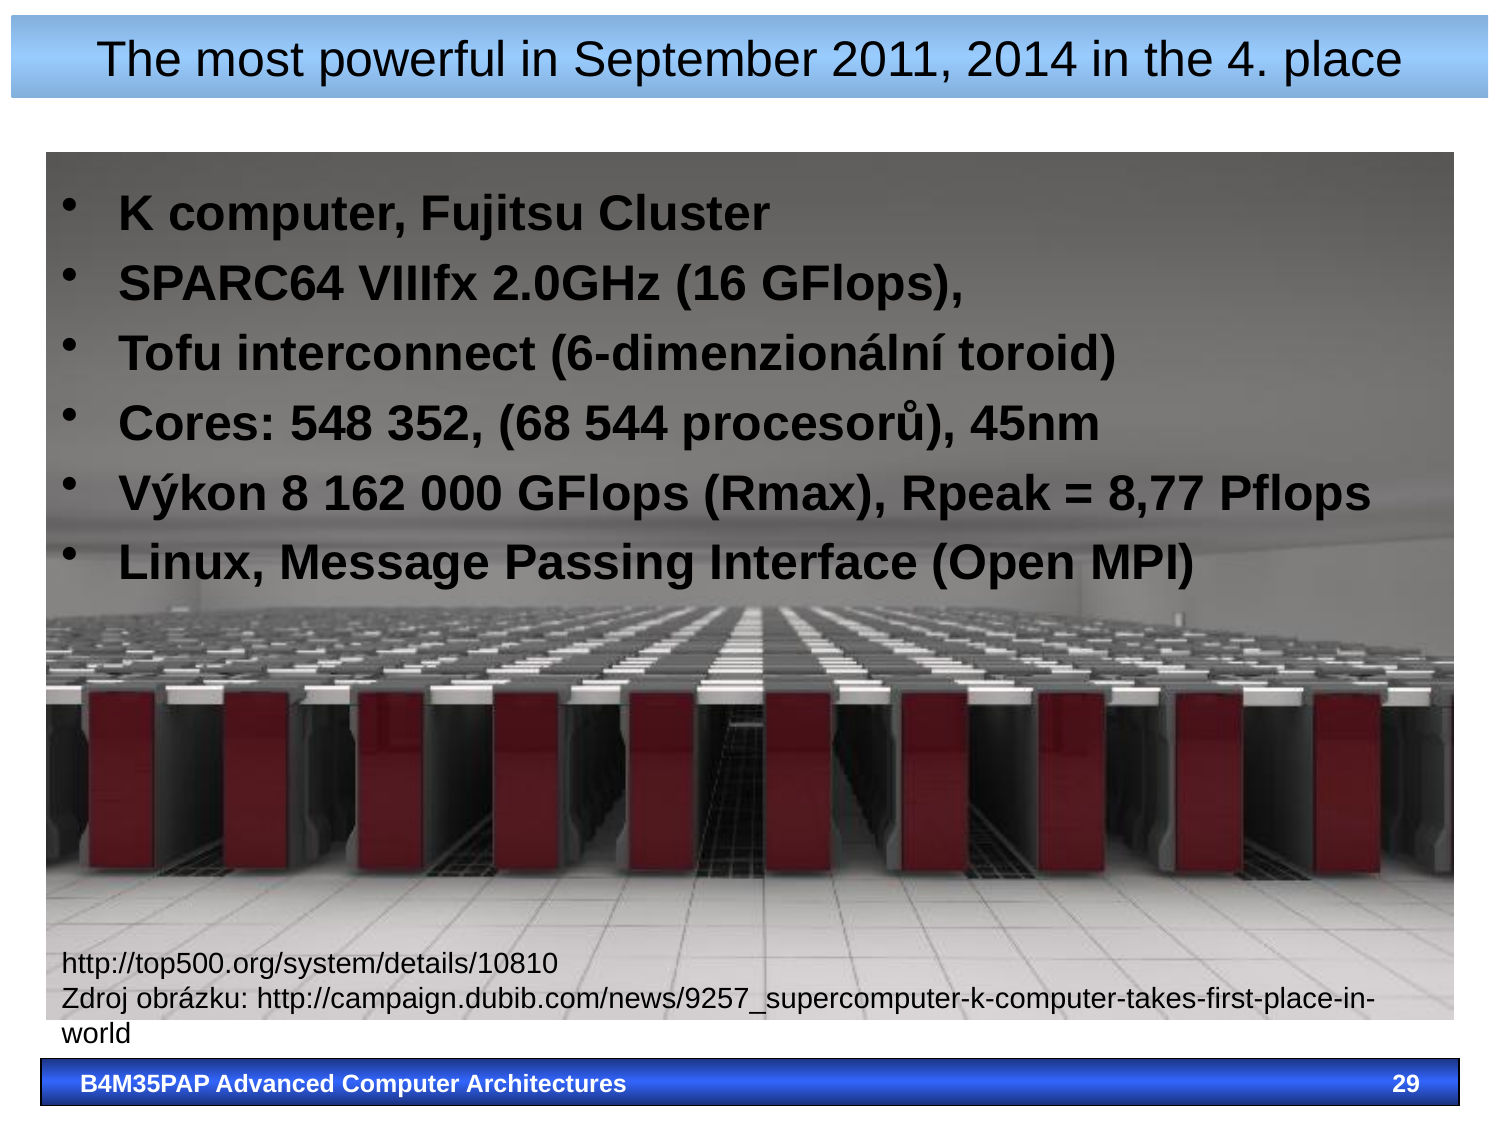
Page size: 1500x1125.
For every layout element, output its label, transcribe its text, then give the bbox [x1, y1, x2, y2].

text_box K computer, Fujitsu Cluster SPARC64 VIIIfx 2.0GHz (16 GFlops), Tofu interconnect (6-dimenzionální toroid) Cores: 548 352, (68 544 procesorů), 45nm Výkon 8 162 000 GFlops (Rmax), Rpeak = 8,77 Pflops Linux, Message Passing Interface (Open MPI) [46, 172, 1465, 1000]
text_box http://top500.org/system/details/10810 Zdroj obrázku: http://campaign.dubib.com/news/9257_supercomputer-k-computer-takes-first-place-in-world [46, 937, 1454, 1058]
title The most powerful in September 2011, 2014 in the 4. place [11, 15, 1489, 98]
picture [46, 152, 1454, 172]
